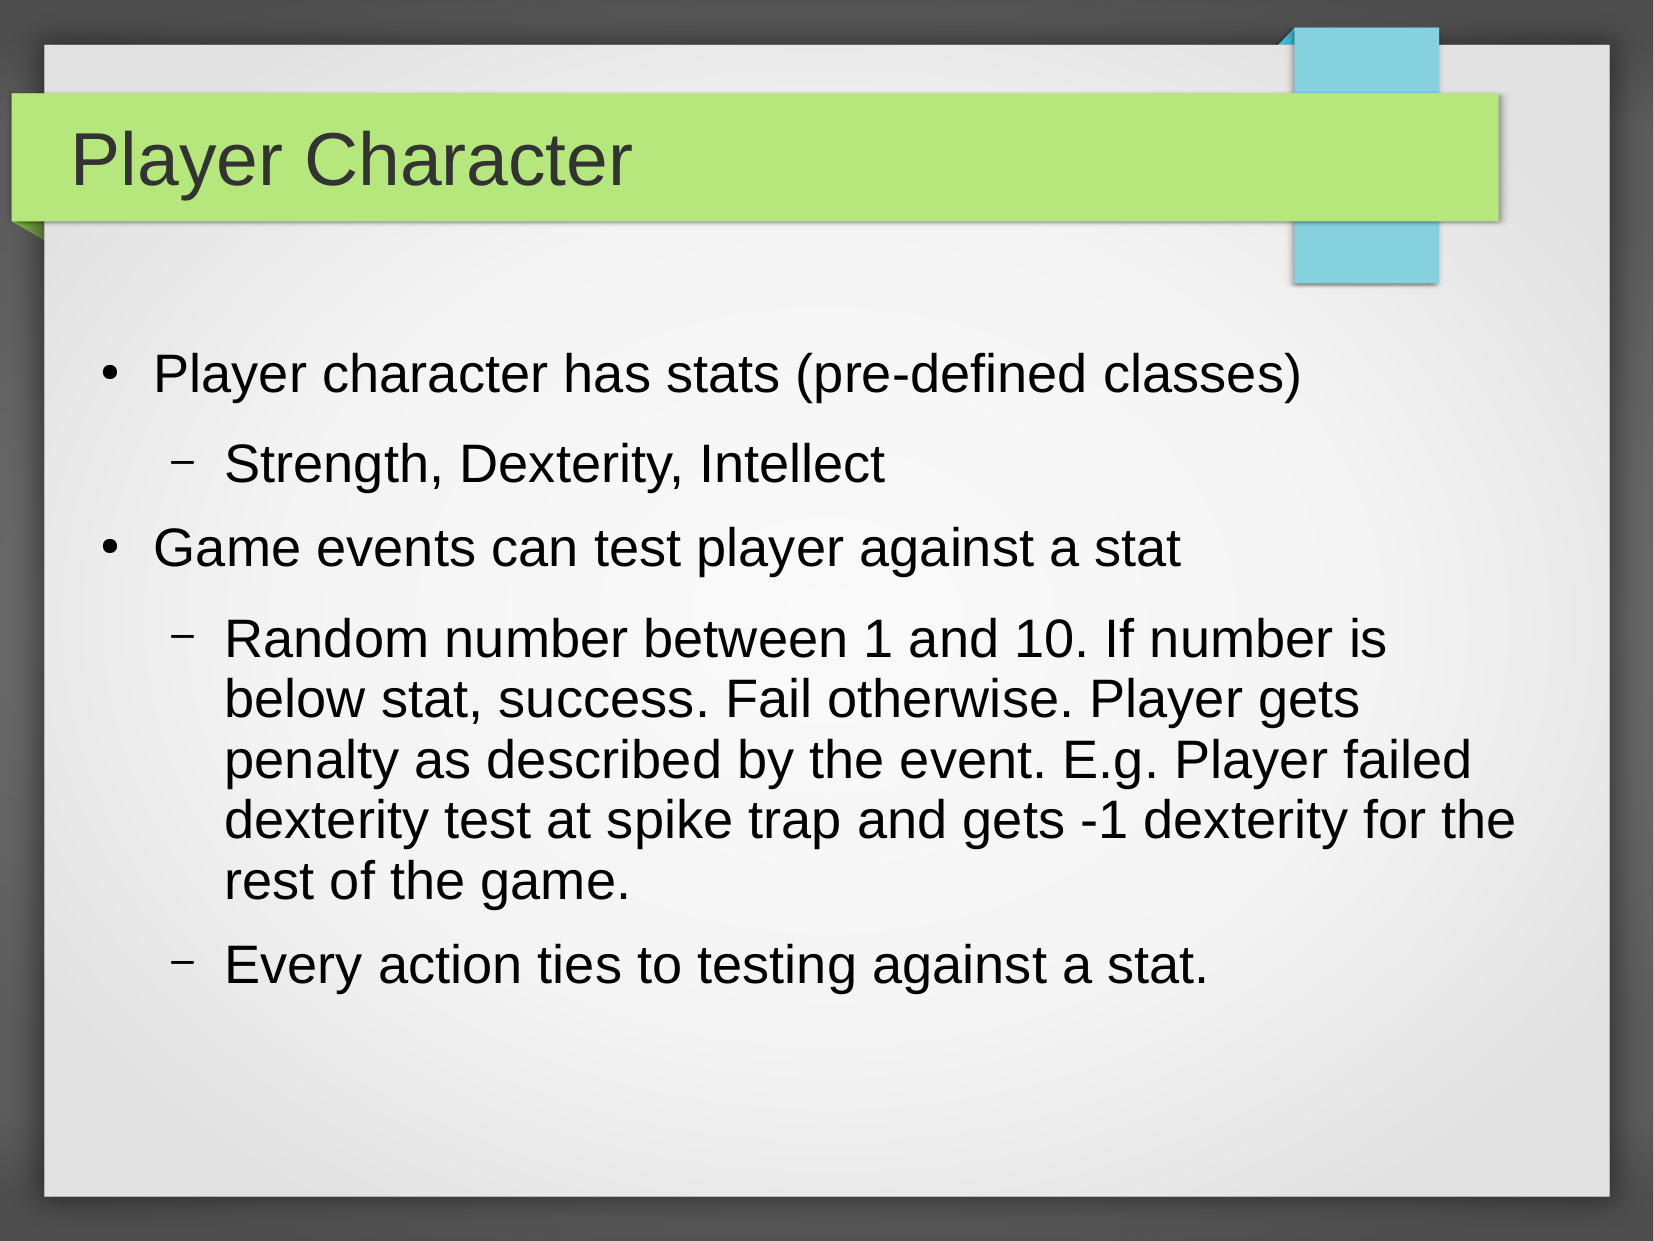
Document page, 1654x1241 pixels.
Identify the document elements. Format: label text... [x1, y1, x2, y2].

title Player Character [70, 106, 1229, 213]
list Player character has stats (pre-defined classes) Strength, Dexterity, Intellect Game events can test player against a stat Random number between 1 and 10. If number is below stat, success. Fail otherwise. Player gets penalty as described by the event. E.g. Player failed dexterity test at spike trap and gets -1 dexterity for the rest of the game. Every action ties to testing against a stat. [82, 343, 1538, 1063]
picture [0, 0, 1654, 1241]
